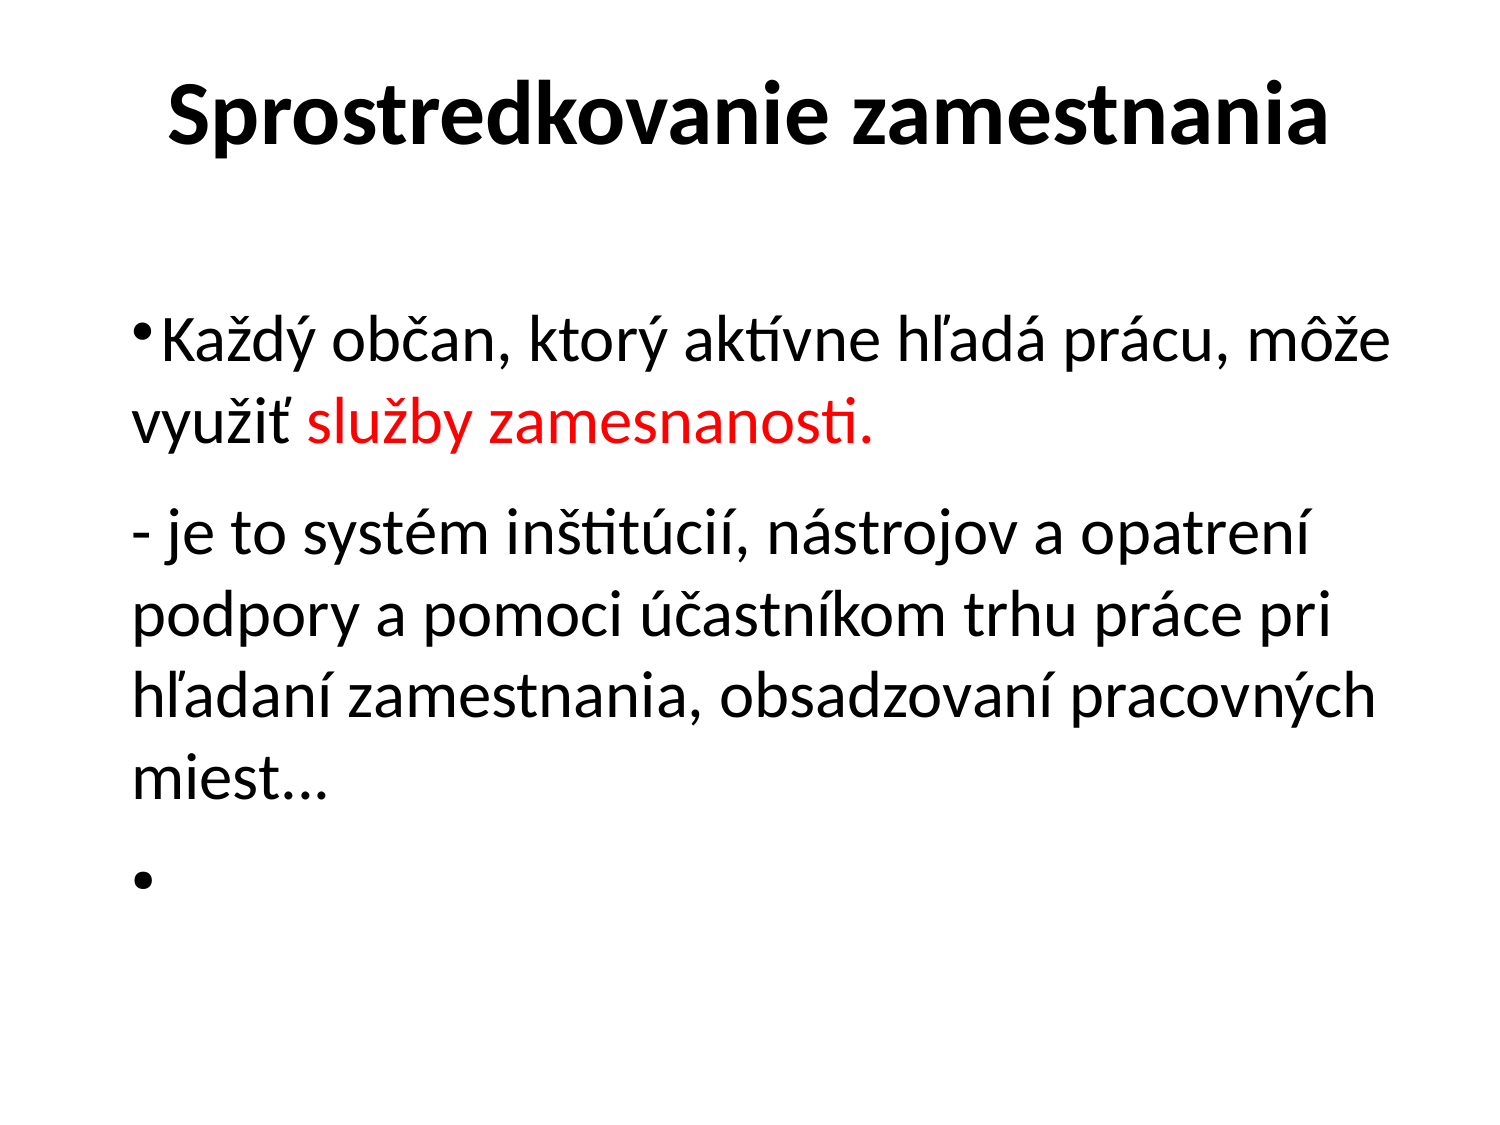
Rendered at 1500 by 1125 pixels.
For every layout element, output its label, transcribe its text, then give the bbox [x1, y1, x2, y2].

list Každý občan, ktorý aktívne hľadá prácu, môže využiť služby zamesnanosti. - je to systém inštitúcií, nástrojov a opatrení podpory a pomoci účastníkom trhu práce pri hľadaní zamestnania, obsadzovaní pracovných miest... [116, 286, 1467, 1029]
title Sprostredkovanie zamestnania [75, 45, 1425, 233]
